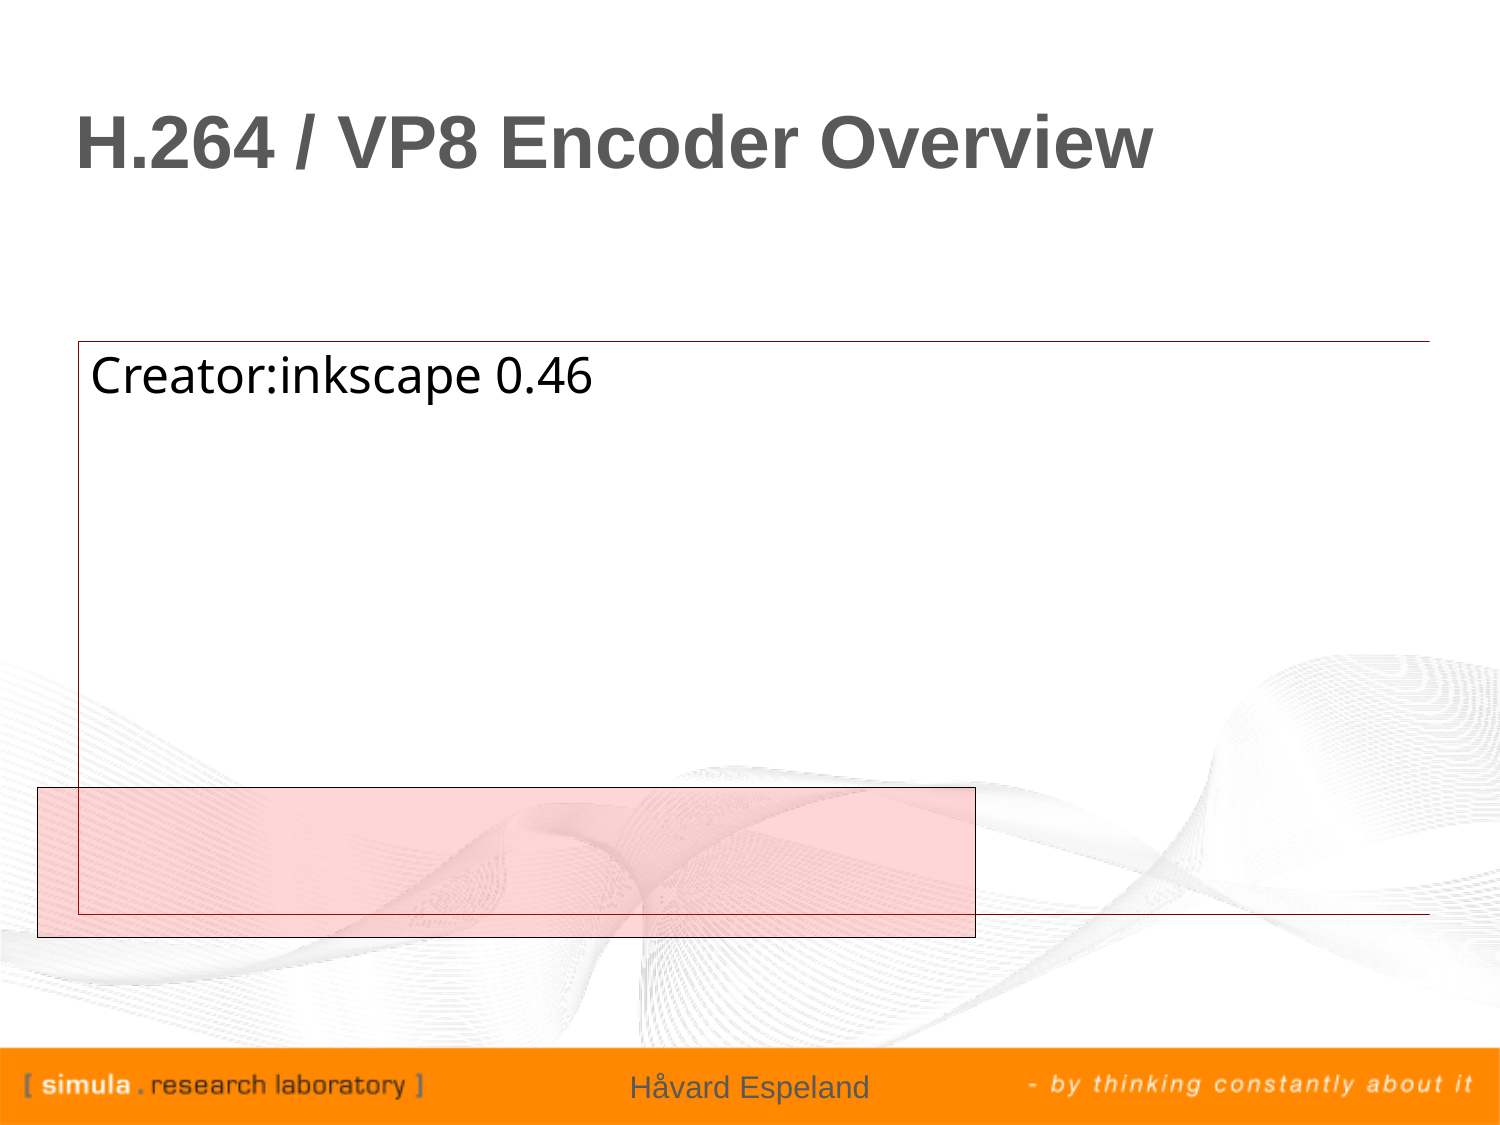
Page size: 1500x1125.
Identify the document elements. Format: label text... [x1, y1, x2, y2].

text_box [38, 788, 975, 938]
title H.264 / VP8 Encoder Overview [75, 44, 1425, 233]
picture [0, 337, 1500, 1125]
